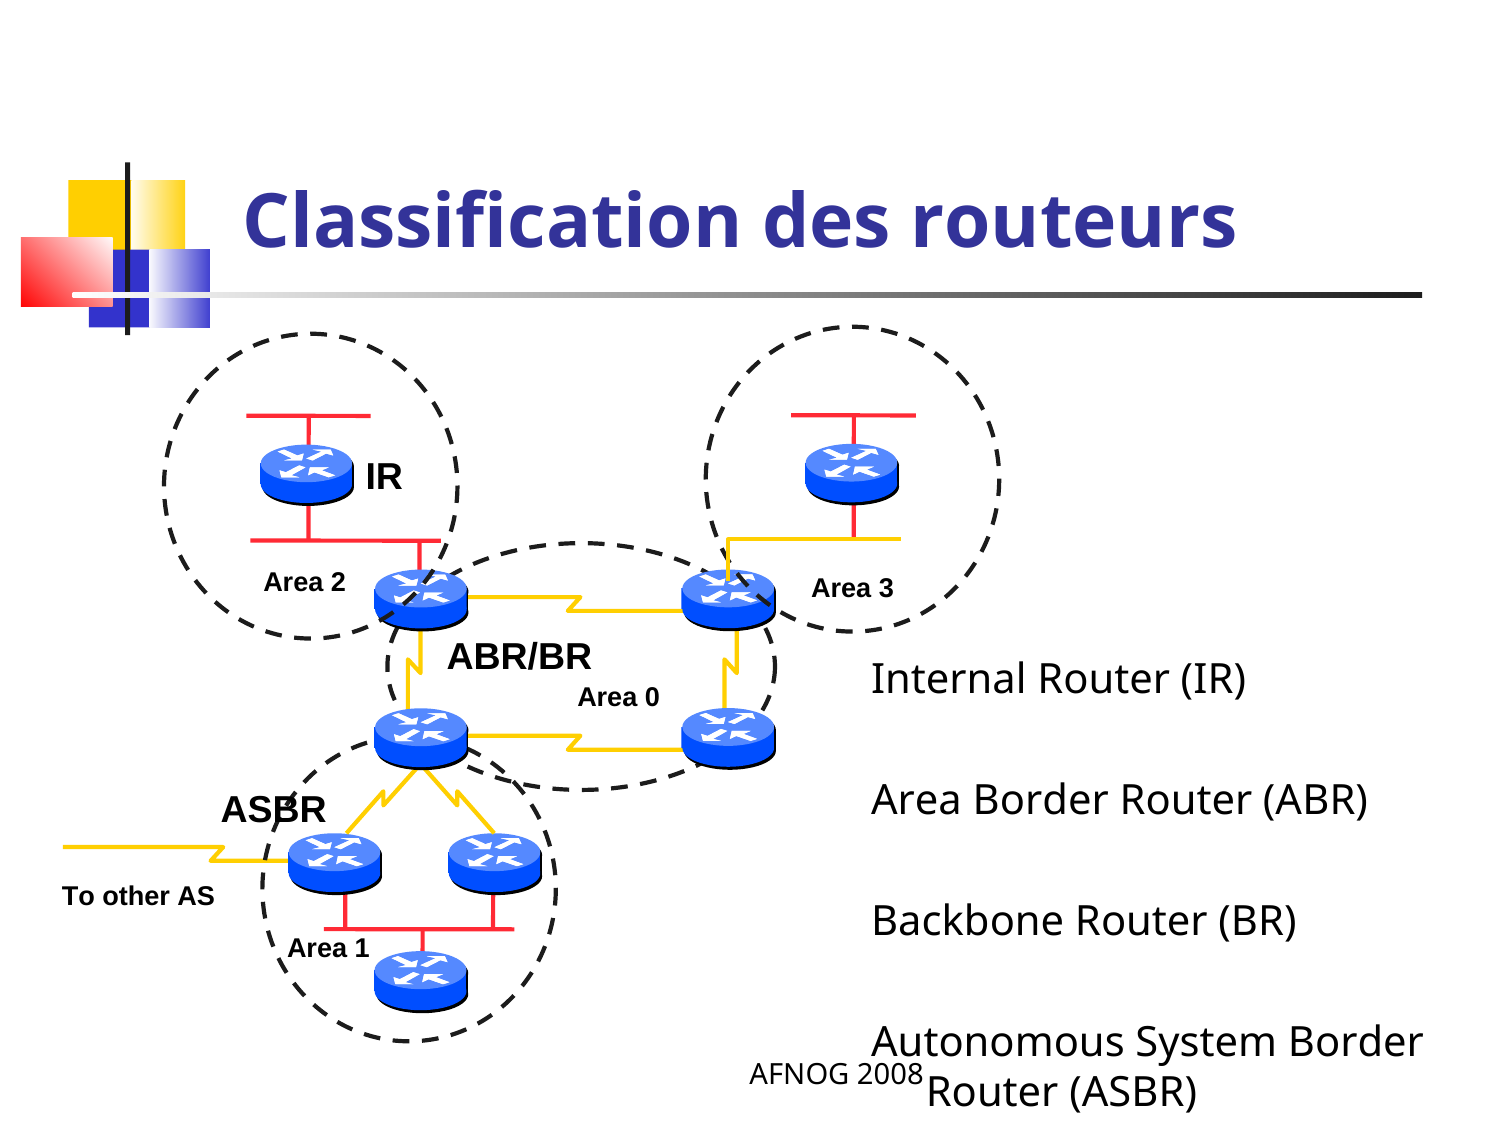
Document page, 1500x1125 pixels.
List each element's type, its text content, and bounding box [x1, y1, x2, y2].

text_box IR [335, 441, 434, 514]
text_box Area 1 [272, 926, 385, 972]
text_box ABR/BR [416, 620, 623, 693]
text_box AFNOG 2008 [599, 1024, 856, 1099]
picture [257, 441, 335, 513]
picture [370, 948, 475, 1021]
picture [371, 705, 475, 778]
picture [285, 830, 389, 903]
text_box Area 2 [233, 552, 377, 613]
picture [802, 440, 906, 513]
picture [371, 566, 475, 639]
list Internal Router (IR)‏ Area Border Router (ABR)‏ Backbone Router (BR)‏ Autonomous System Border Router (ASBR)‏ [856, 645, 1463, 1121]
title Classification des routeurs [188, 35, 1468, 276]
picture [678, 705, 783, 777]
picture [678, 566, 783, 639]
text_box To other AS [31, 866, 246, 927]
picture [445, 830, 549, 903]
text_box Area 0 [546, 667, 690, 728]
text_box Area 3 [780, 558, 924, 619]
text_box ASBR [190, 774, 357, 846]
